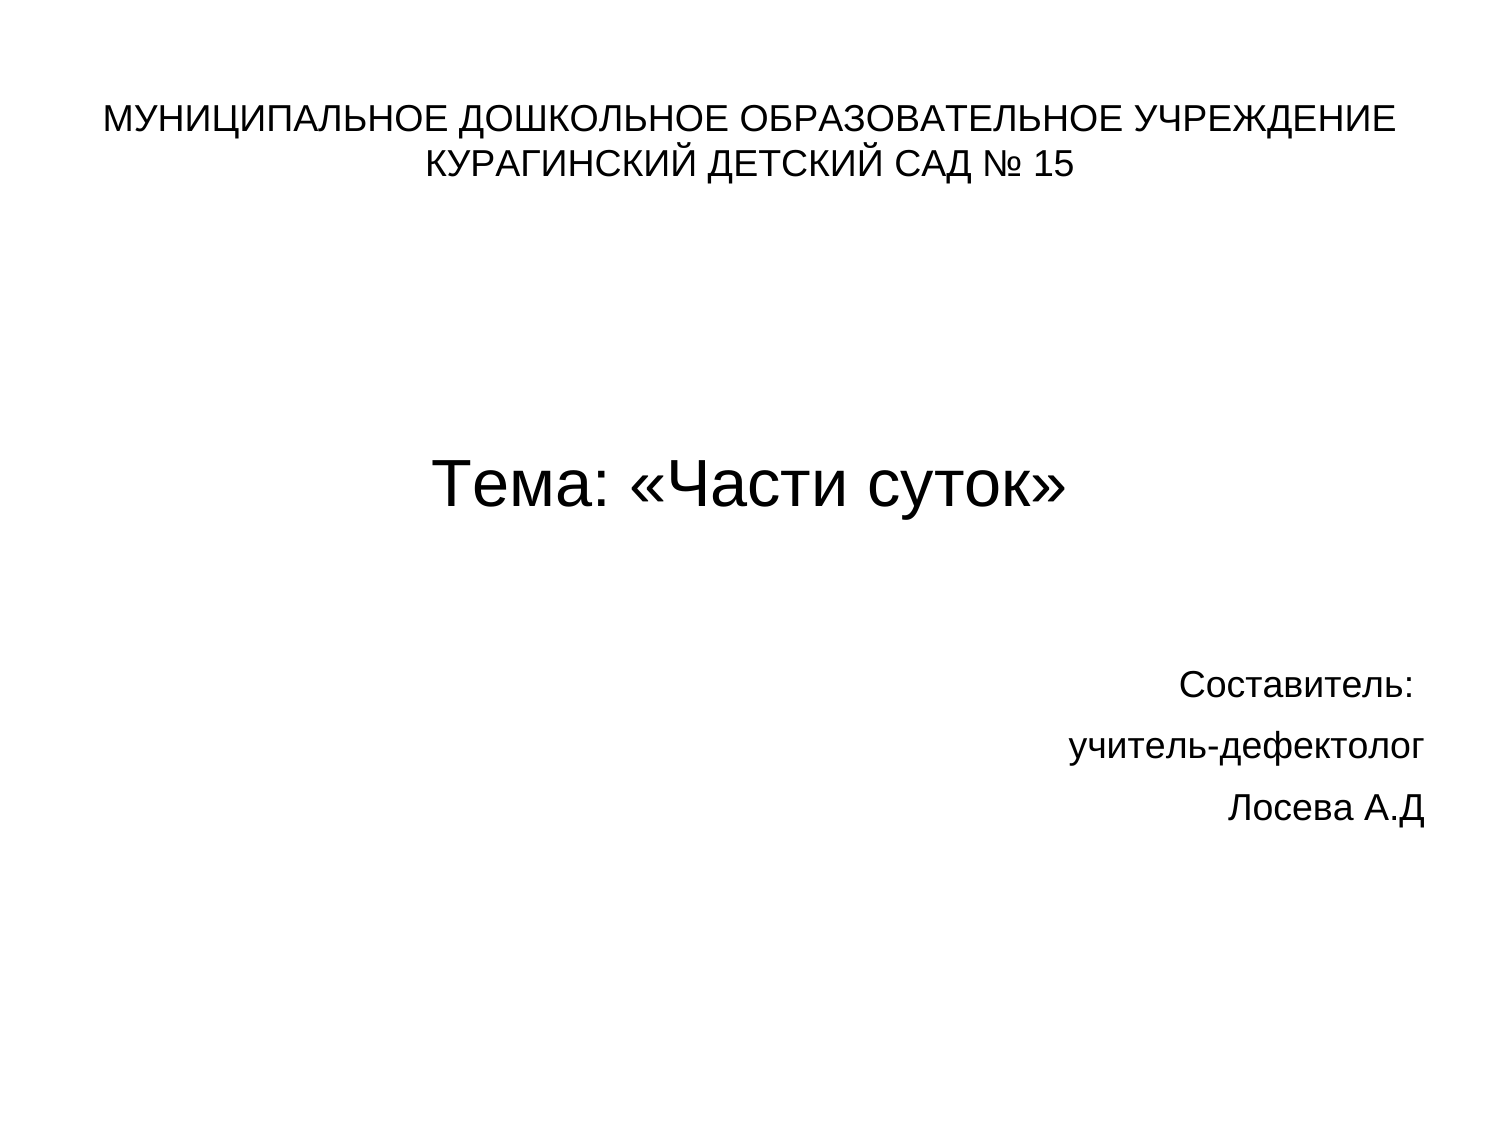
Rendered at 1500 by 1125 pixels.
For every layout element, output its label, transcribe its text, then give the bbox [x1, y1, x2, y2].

title МУНИЦИПАЛЬНОЕ ДОШКОЛЬНОЕ ОБРАЗОВАТЕЛЬНОЕ УЧРЕЖДЕНИЕ КУРАГИНСКИЙ ДЕТСКИЙ САД № 15 [75, 45, 1426, 233]
subtitle Тема: «Части суток» Составитель: учитель-дефектолог Лосева А.Д [75, 262, 1426, 1005]
